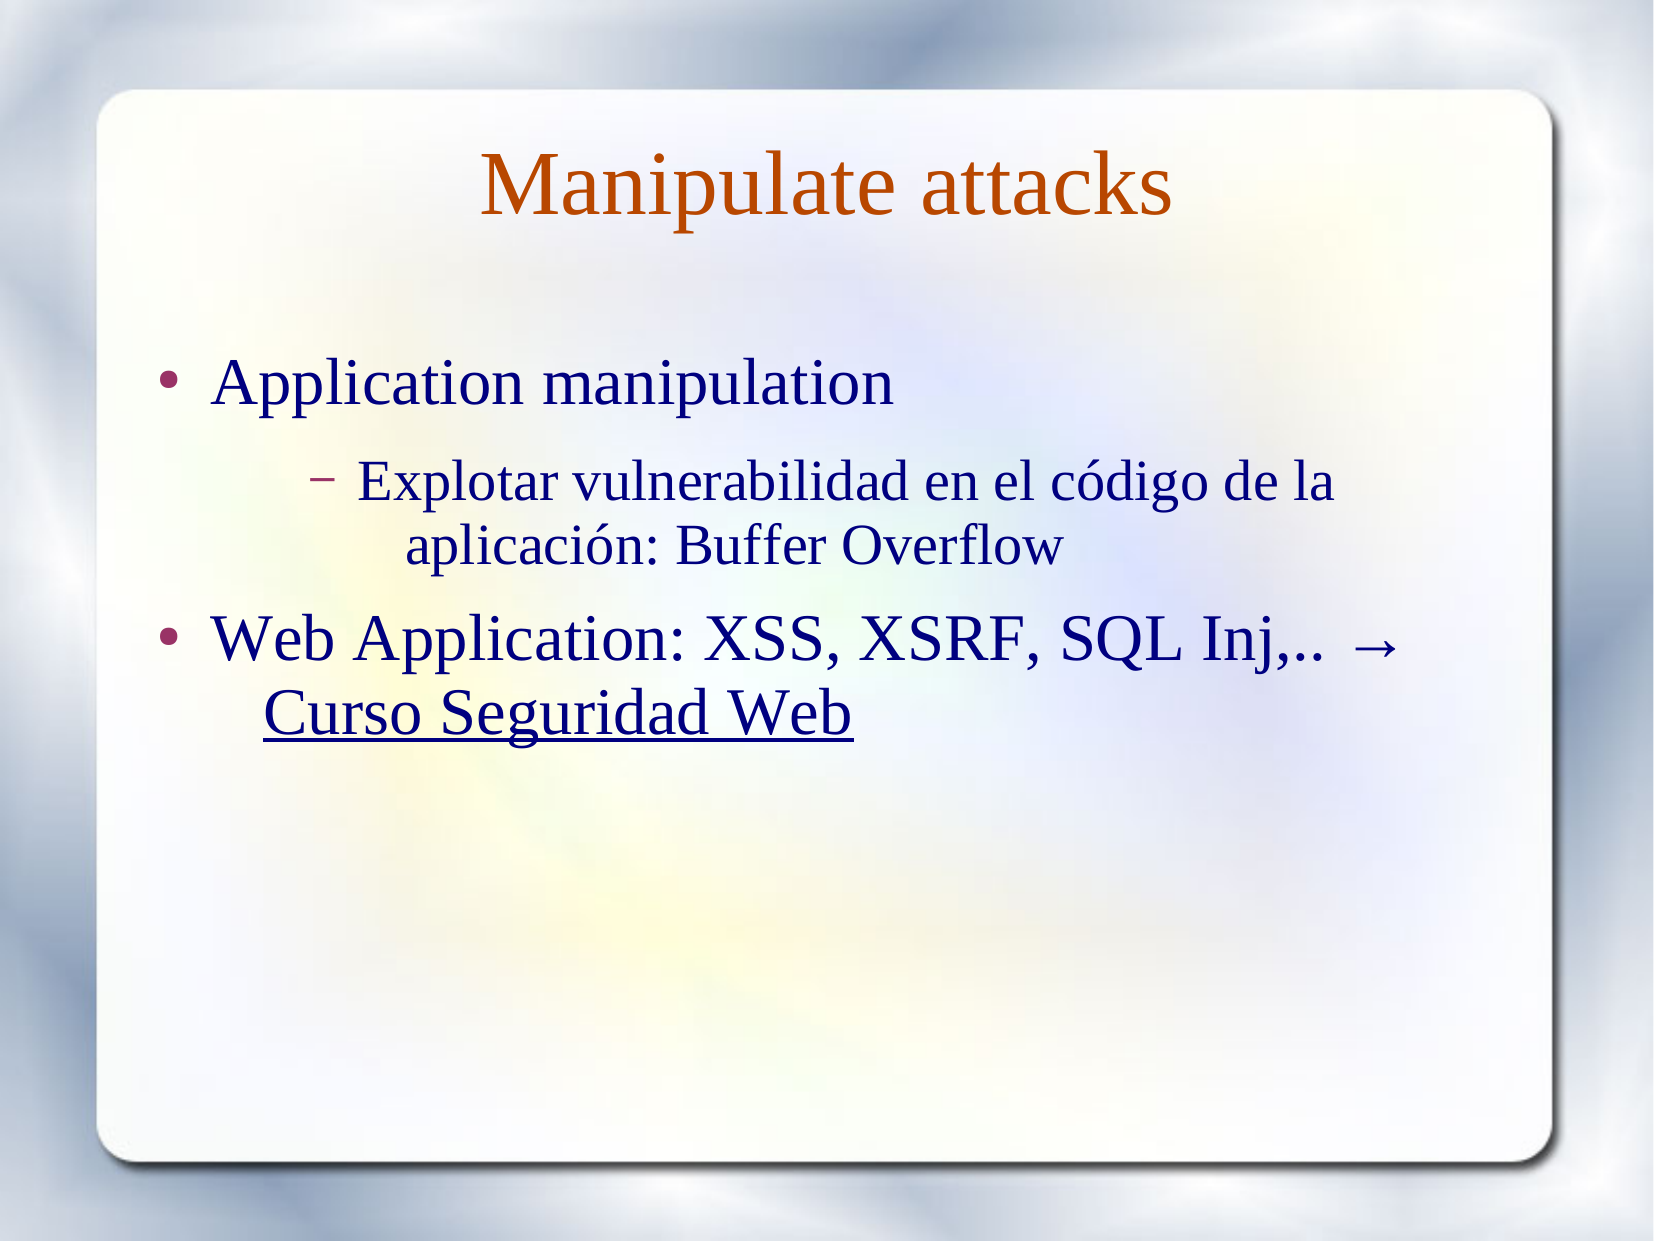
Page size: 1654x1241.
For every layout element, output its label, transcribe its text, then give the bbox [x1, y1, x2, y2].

picture [0, 0, 1654, 1241]
title Manipulate attacks [121, 132, 1534, 235]
list Application manipulation Explotar vulnerabilidad en el código de la aplicación: Buffer Overflow Web Application: XSS, XSRF, SQL Inj,.. → Curso Seguridad Web [121, 344, 1534, 1213]
